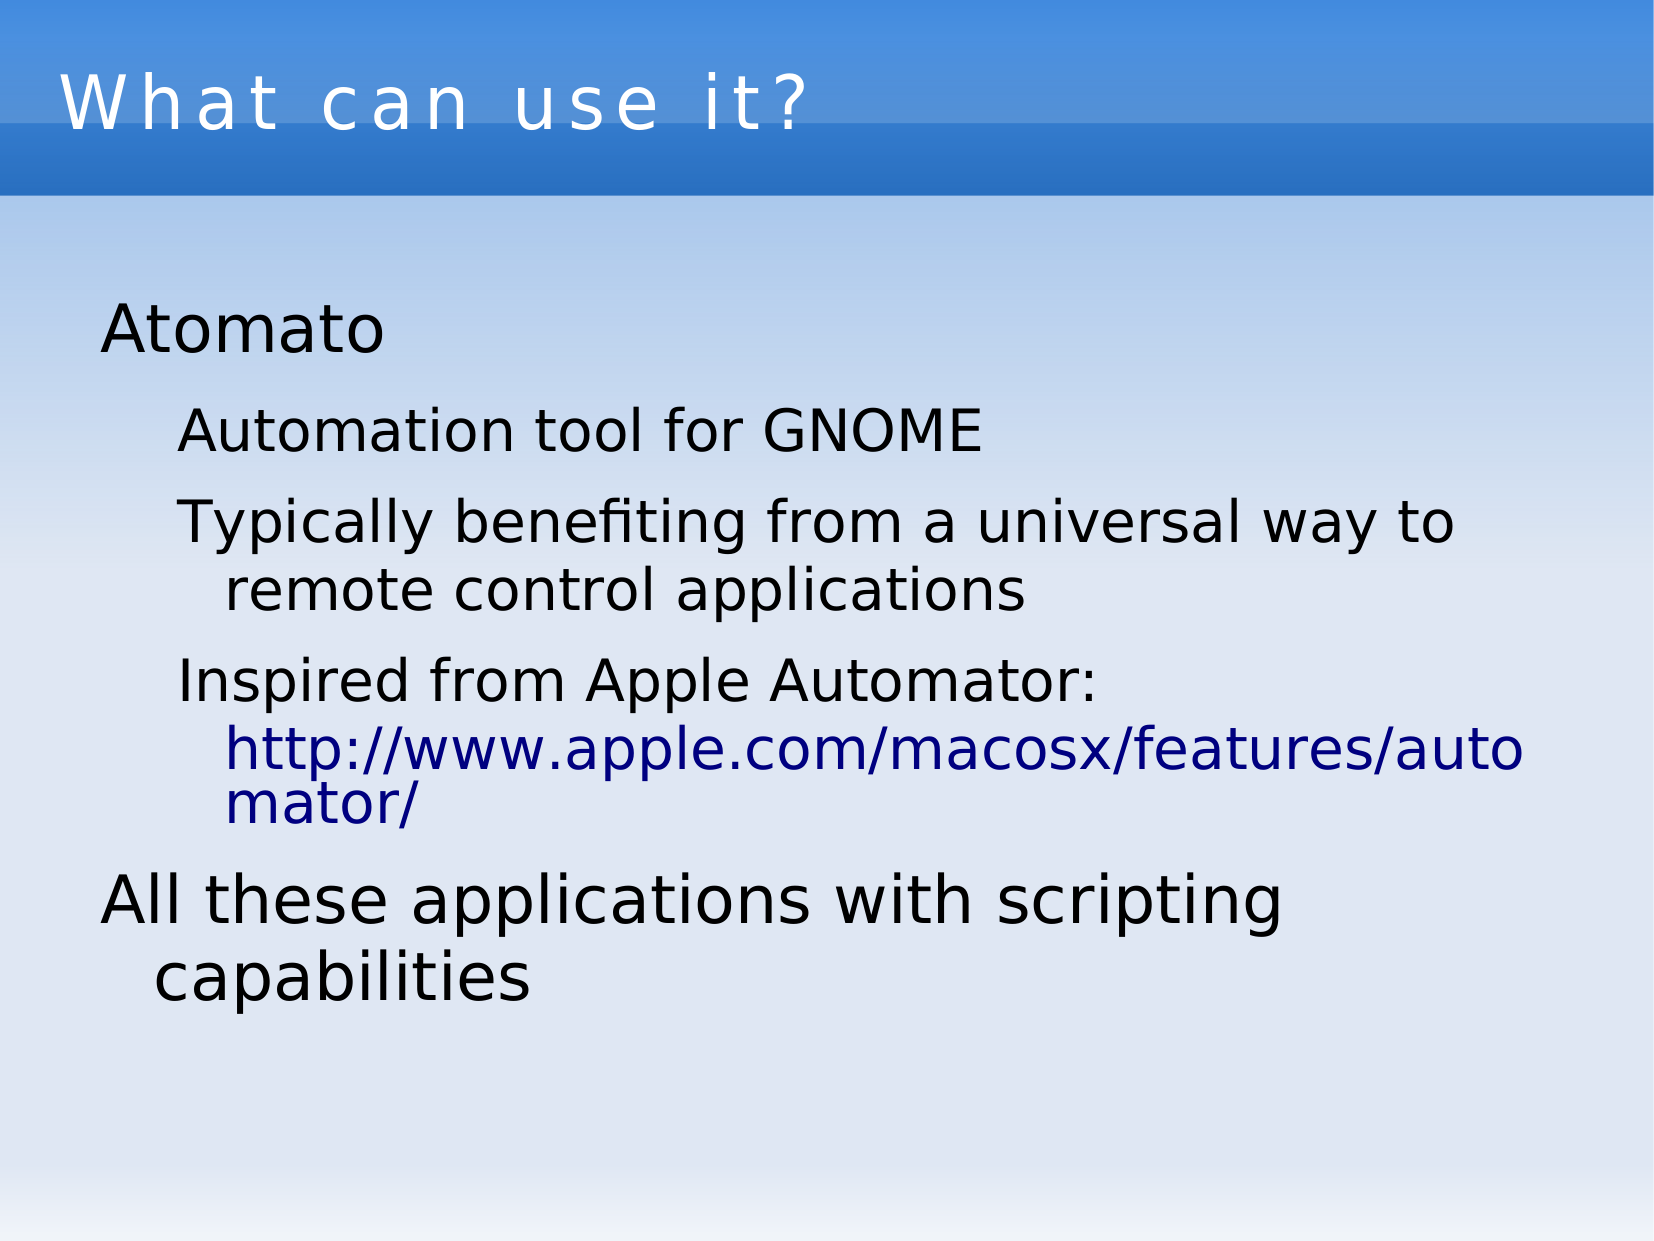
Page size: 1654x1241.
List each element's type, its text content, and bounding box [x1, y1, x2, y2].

title What can use it? [59, 29, 1270, 178]
list Atomato Automation tool for GNOME Typically benefiting from a universal way to remote control applications Inspired from Apple Automator: http://www.apple.com/macosx/features/automator/ All these applications with scripting capabilities [82, 290, 1571, 1109]
picture [0, 0, 1654, 1241]
